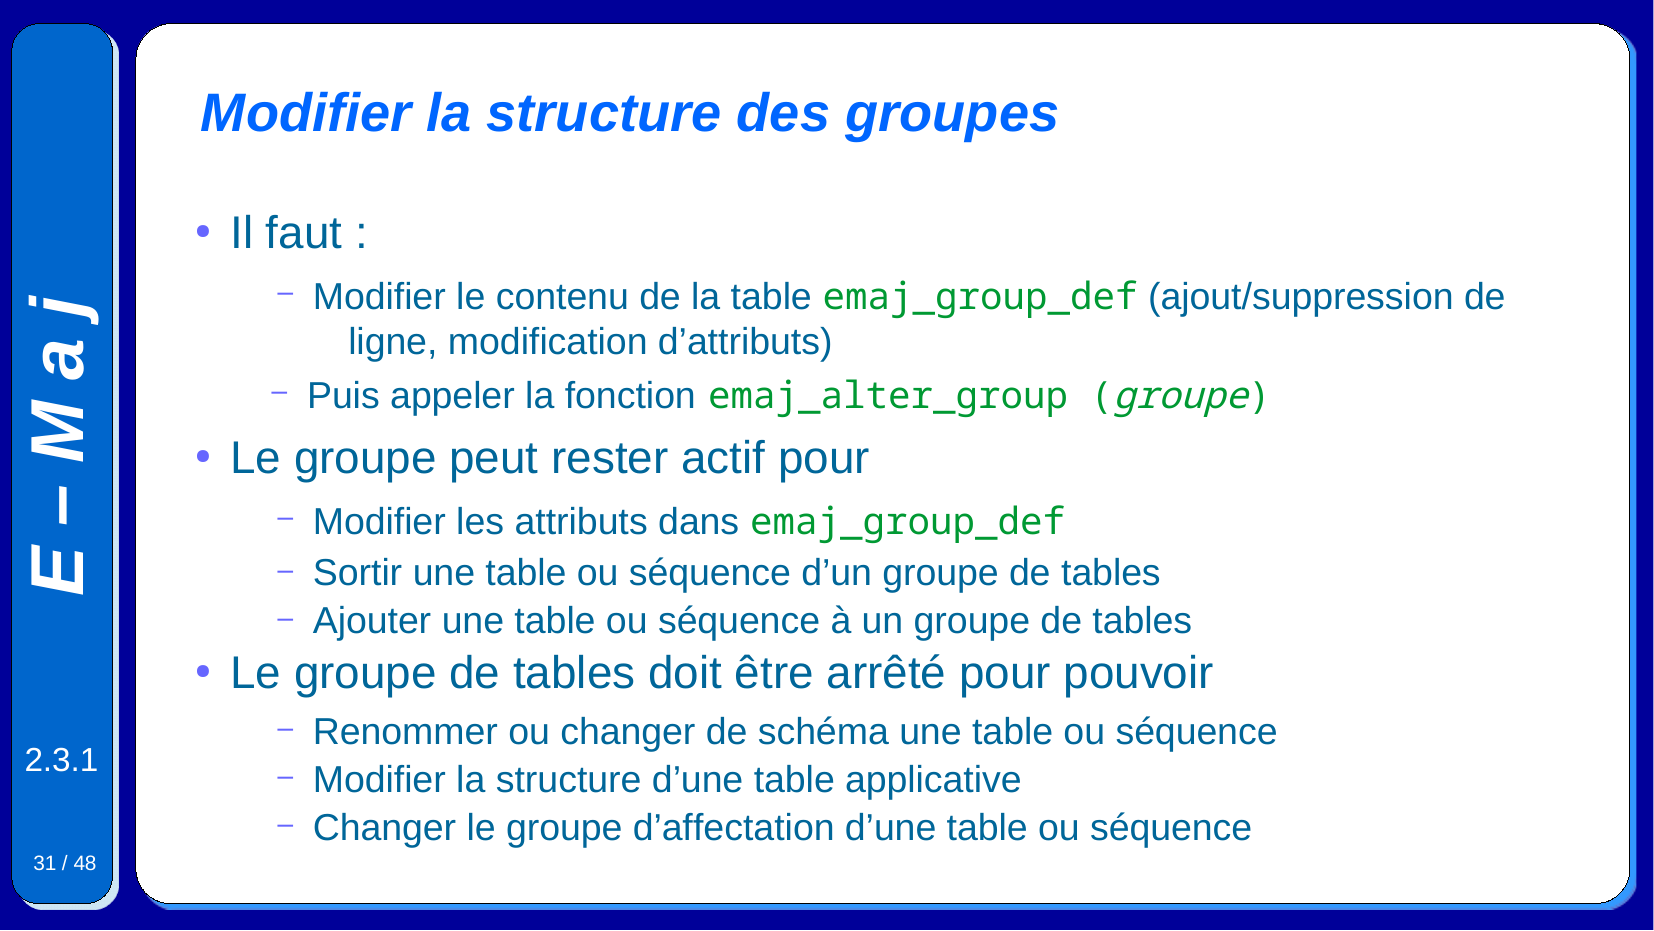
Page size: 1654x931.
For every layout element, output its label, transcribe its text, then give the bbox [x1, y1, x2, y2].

title Modifier la structure des groupes [200, 34, 1575, 191]
list Il faut : Modifier le contenu de la table emaj_group_def (ajout/suppression de ligne, modification d’attributs) Puis appeler la fonction emaj_alter_group (groupe) Le groupe peut rester actif pour Modifier les attributs dans emaj_group_def Sortir une table ou séquence d’un groupe de tables Ajouter une table ou séquence à un groupe de tables Le groupe de tables doit être arrêté pour pouvoir Renommer ou changer de schéma une table ou séquence Modifier la structure d’une table applicative Changer le groupe d’affectation d’une table ou séquence [177, 206, 1587, 837]
